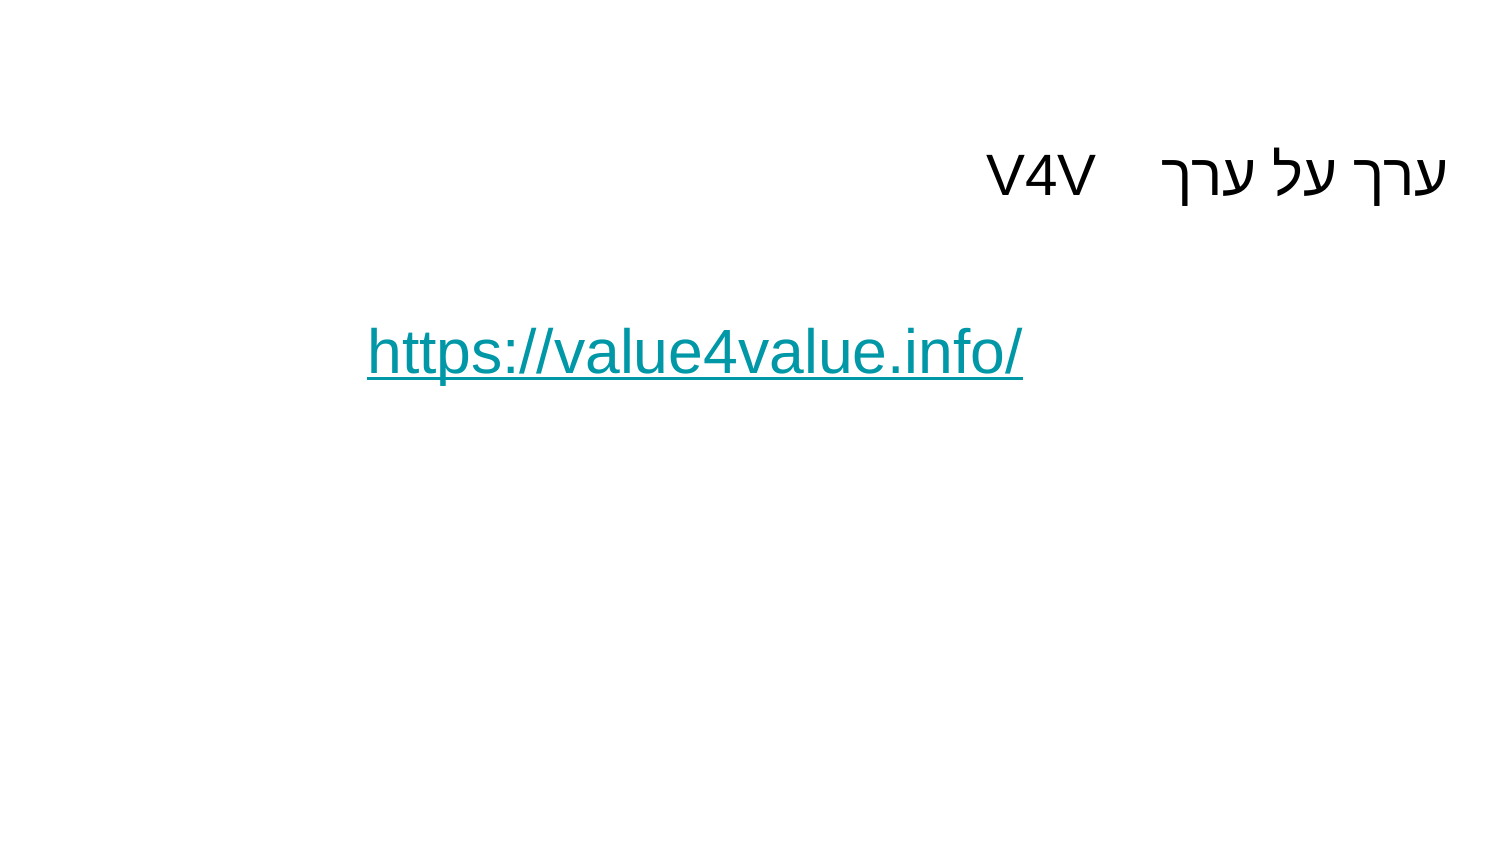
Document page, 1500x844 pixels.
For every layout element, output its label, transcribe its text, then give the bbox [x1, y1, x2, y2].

text_box https://value4value.info/ [221, 295, 1170, 401]
title ערך על ערך V4V [51, 122, 1463, 236]
